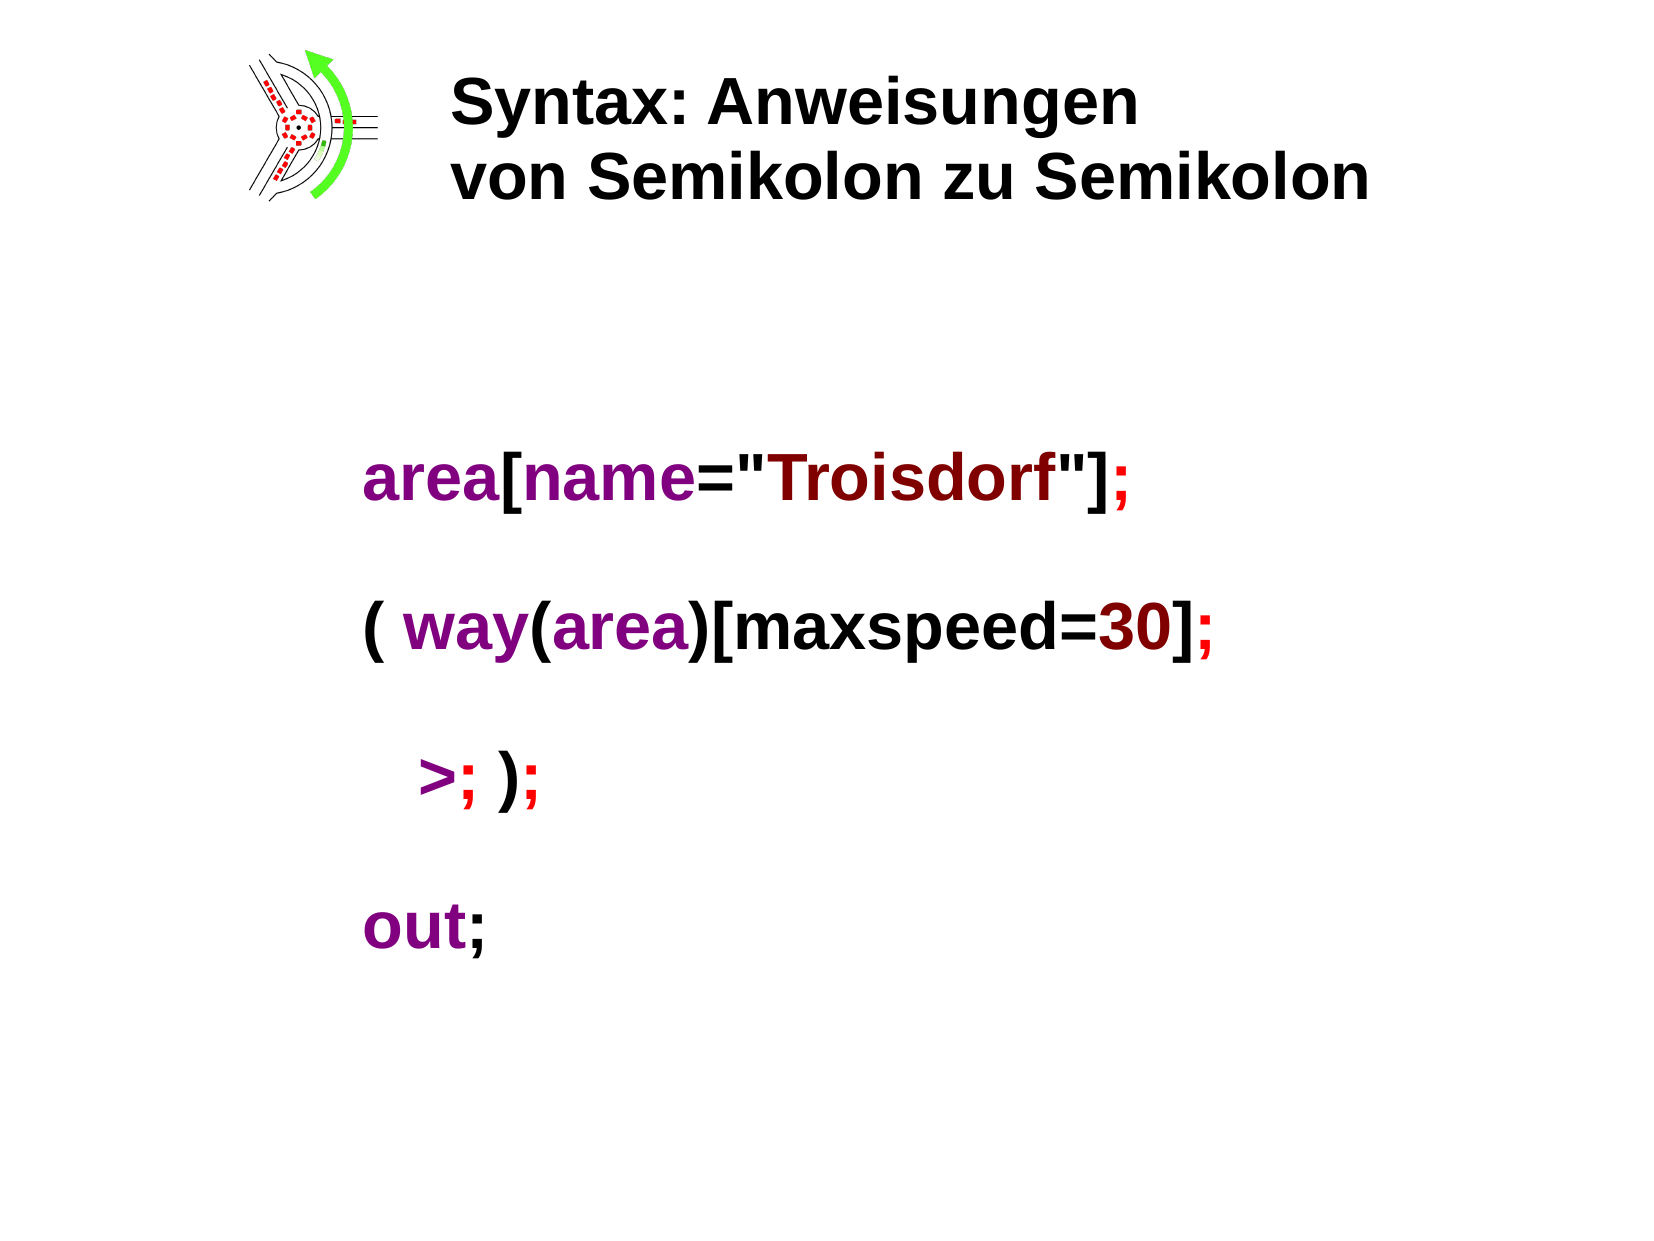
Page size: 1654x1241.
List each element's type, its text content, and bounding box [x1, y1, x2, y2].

text_box Syntax: Anweisungen von Semikolon zu Semikolon [435, 56, 1389, 221]
text_box area[name="Troisdorf"]; ( way(area)[maxspeed=30]; >; ); out; [348, 432, 1235, 971]
picture [232, 49, 390, 206]
